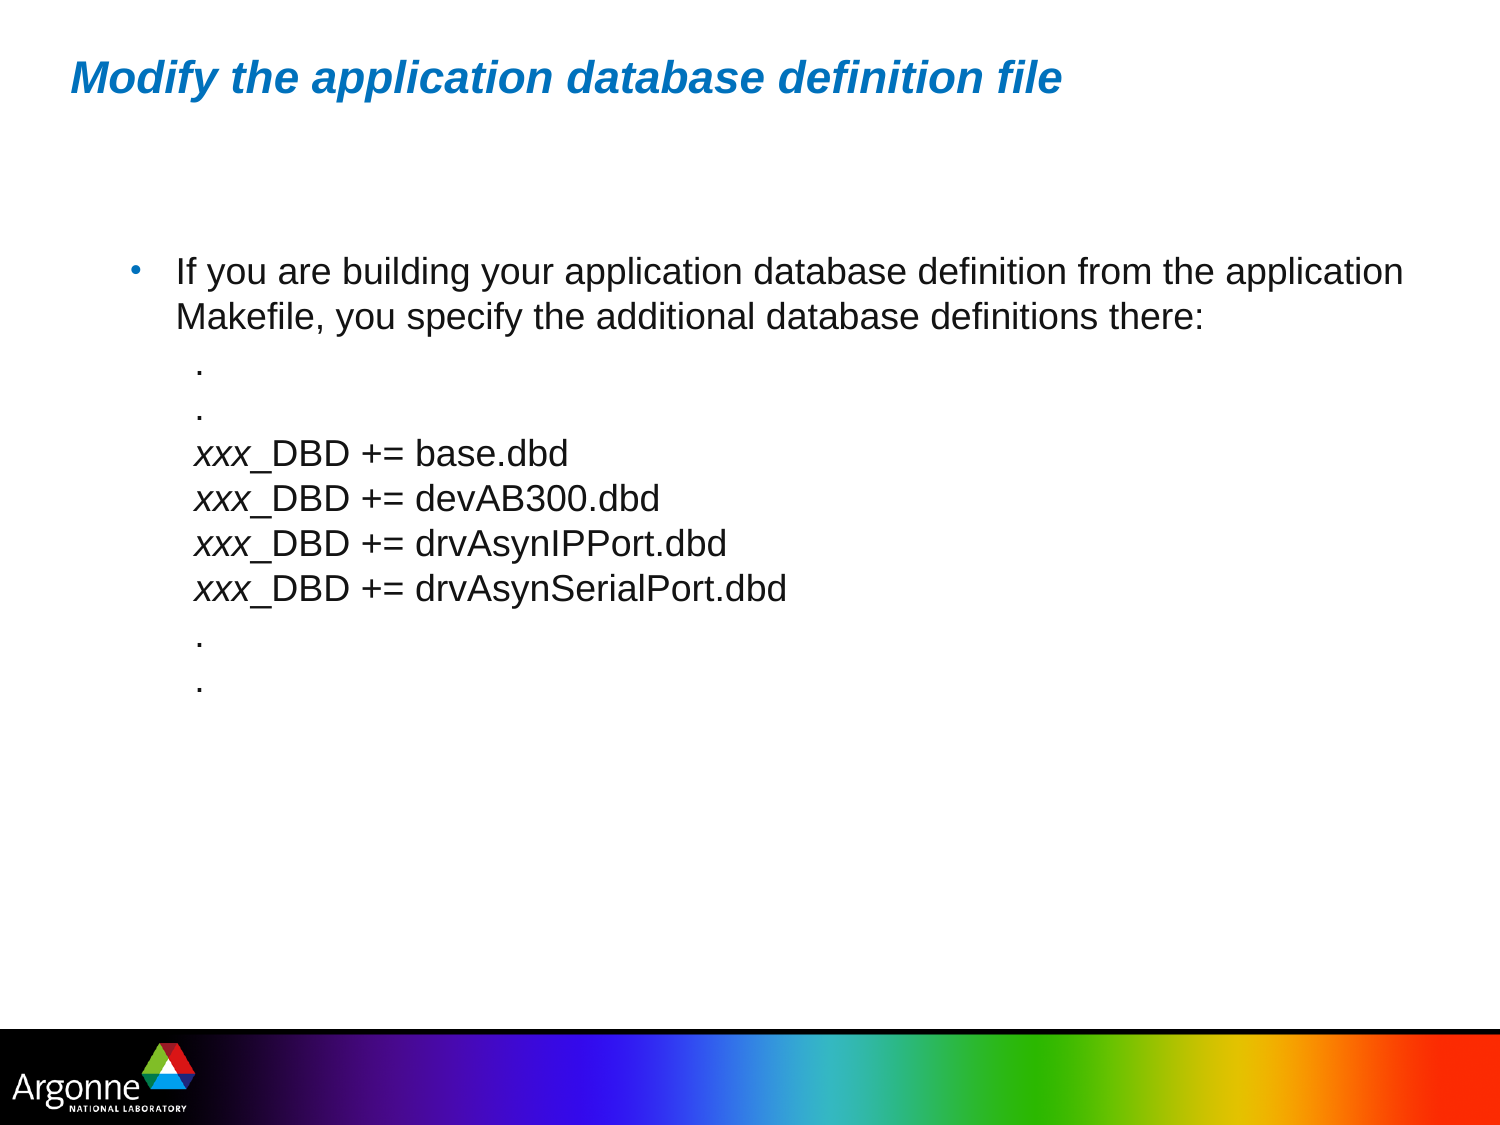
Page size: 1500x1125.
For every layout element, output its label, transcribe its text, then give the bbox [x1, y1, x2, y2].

picture [0, 1029, 1500, 1125]
title Modify the application database definition file [55, 54, 1361, 112]
list If you are building your application database definition from the application Makefile, you specify the additional database definitions there: . . xxx_DBD += base.dbd xxx_DBD += devAB300.dbd xxx_DBD += drvAsynIPPort.dbd xxx_DBD += drvAsynSerialPort.dbd . . [114, 239, 1459, 708]
